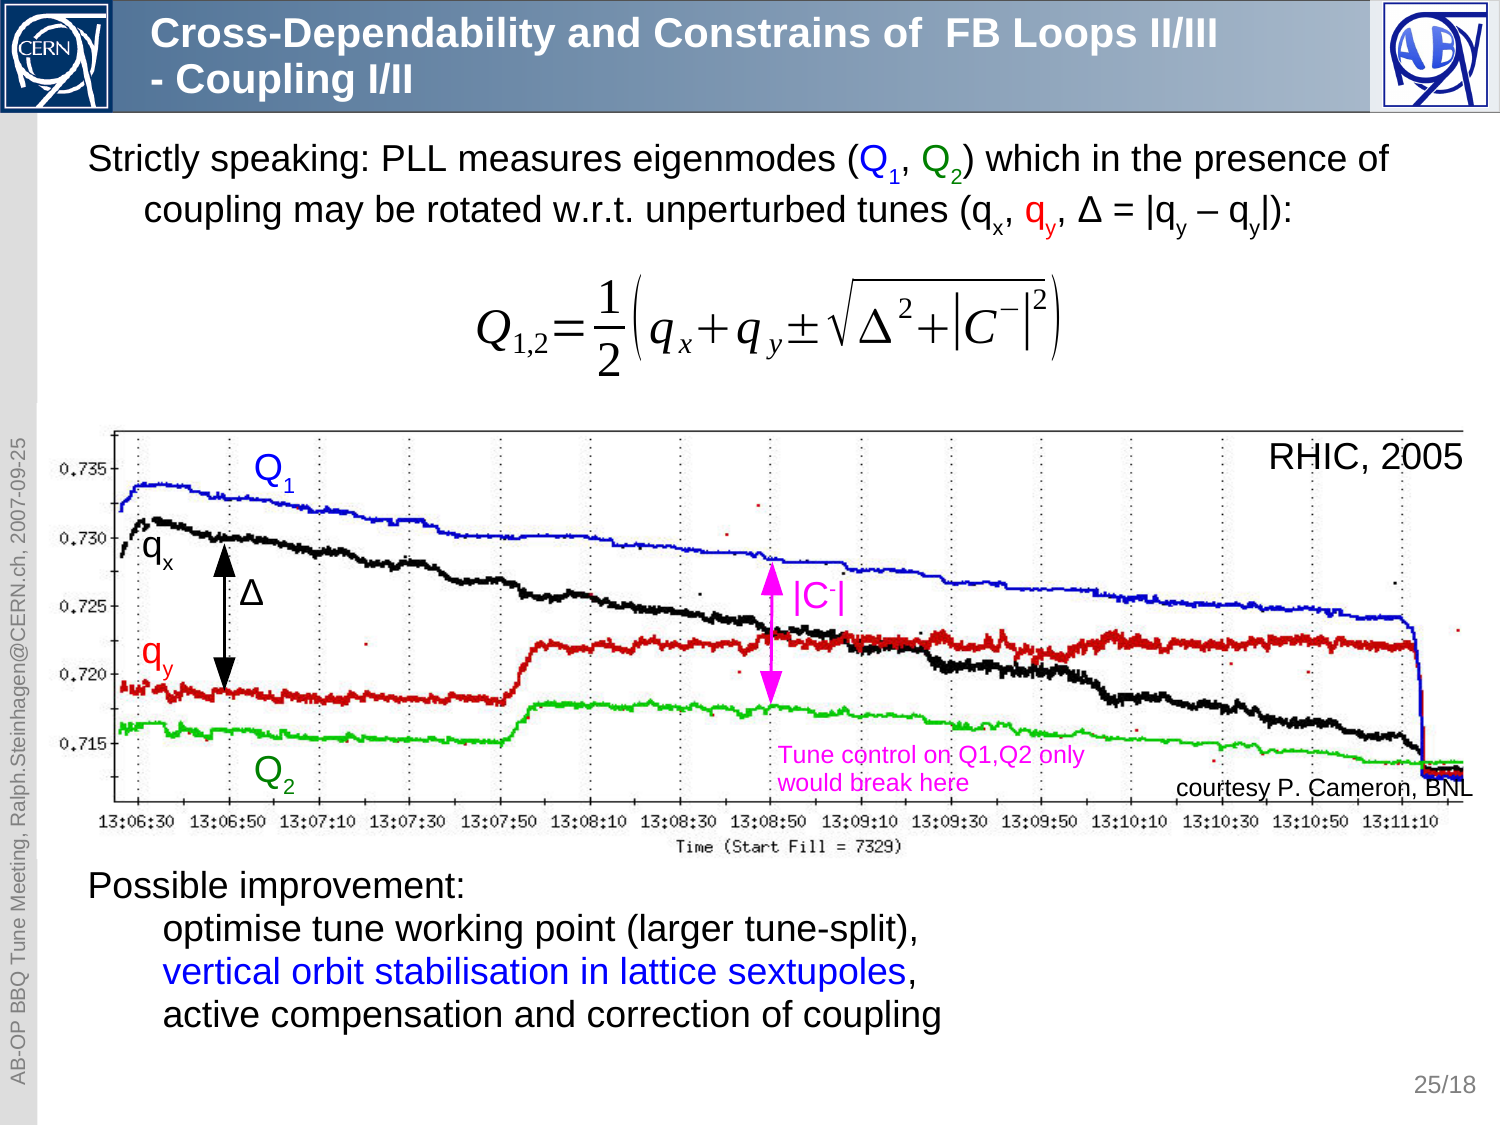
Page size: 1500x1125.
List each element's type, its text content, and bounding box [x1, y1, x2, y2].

picture [0, 0, 113, 113]
text_box Tune control on Q1,Q2 only would break here [762, 733, 1093, 805]
text_box courtesy P. Cameron, BNL [1161, 765, 1483, 809]
text_box qx [127, 516, 189, 582]
text_box |C-| [777, 567, 861, 625]
picture [1382, 1, 1489, 108]
text_box RHIC, 2005 [1253, 428, 1479, 485]
list Strictly speaking: PLL measures eigenmodes (Q1, Q2) which in the presence of coupling may be rotated w.r.t. unperturbed tunes (qx, qy, Δ = |qy – qy|): Possible improvement: optimise tune working point (larger tune-split), vertical orbit stabilisation in lattice sextupoles, active compensation and correction of coupling [87, 859, 1438, 1036]
list Strictly speaking: PLL measures eigenmodes (Q1, Q2) which in the presence of coupling may be rotated w.r.t. unperturbed tunes (qx, qy, Δ = |qy – qy|): Possible improvement: optimise tune working point (larger tune-split), vertical orbit stabilisation in lattice sextupoles, active compensation and correction of coupling [87, 137, 1438, 403]
text_box Q2 [239, 740, 310, 807]
text_box Q1 [239, 439, 310, 506]
text_box qy [126, 622, 189, 689]
chart [462, 269, 1074, 388]
picture [36, 403, 1464, 859]
text_box Δ [224, 564, 280, 622]
title Cross-Dependability and Constrains of FB Loops II/III - Coupling I/II [150, 7, 1241, 106]
